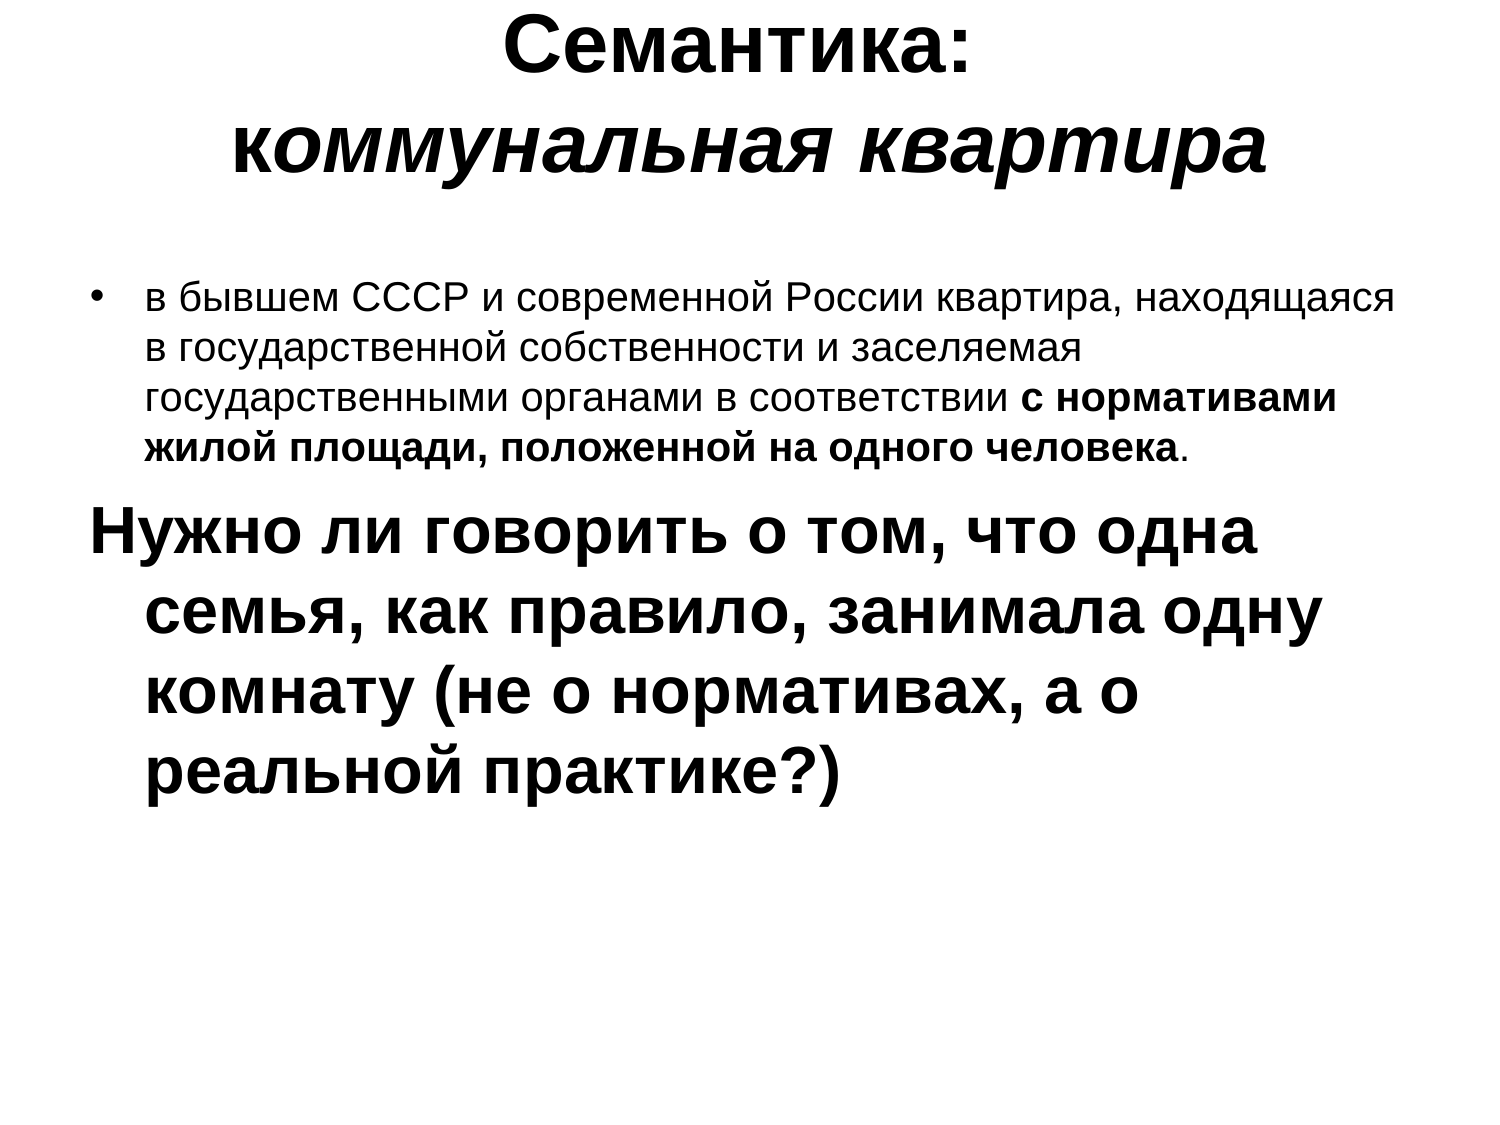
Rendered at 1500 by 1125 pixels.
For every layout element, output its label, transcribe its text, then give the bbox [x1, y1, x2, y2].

list в бывшем СССР и современной России квартира, находящаяся в государственной собственности и заселяемая государственными органами в соответствии с нормативами жилой площади, положенной на одного человека. Нужно ли говорить о том, что одна семья, как правило, занимала одну комнату (не о нормативах, а о реальной практике?) [75, 262, 1426, 1006]
title Семантика: коммунальная квартира [75, 0, 1426, 262]
